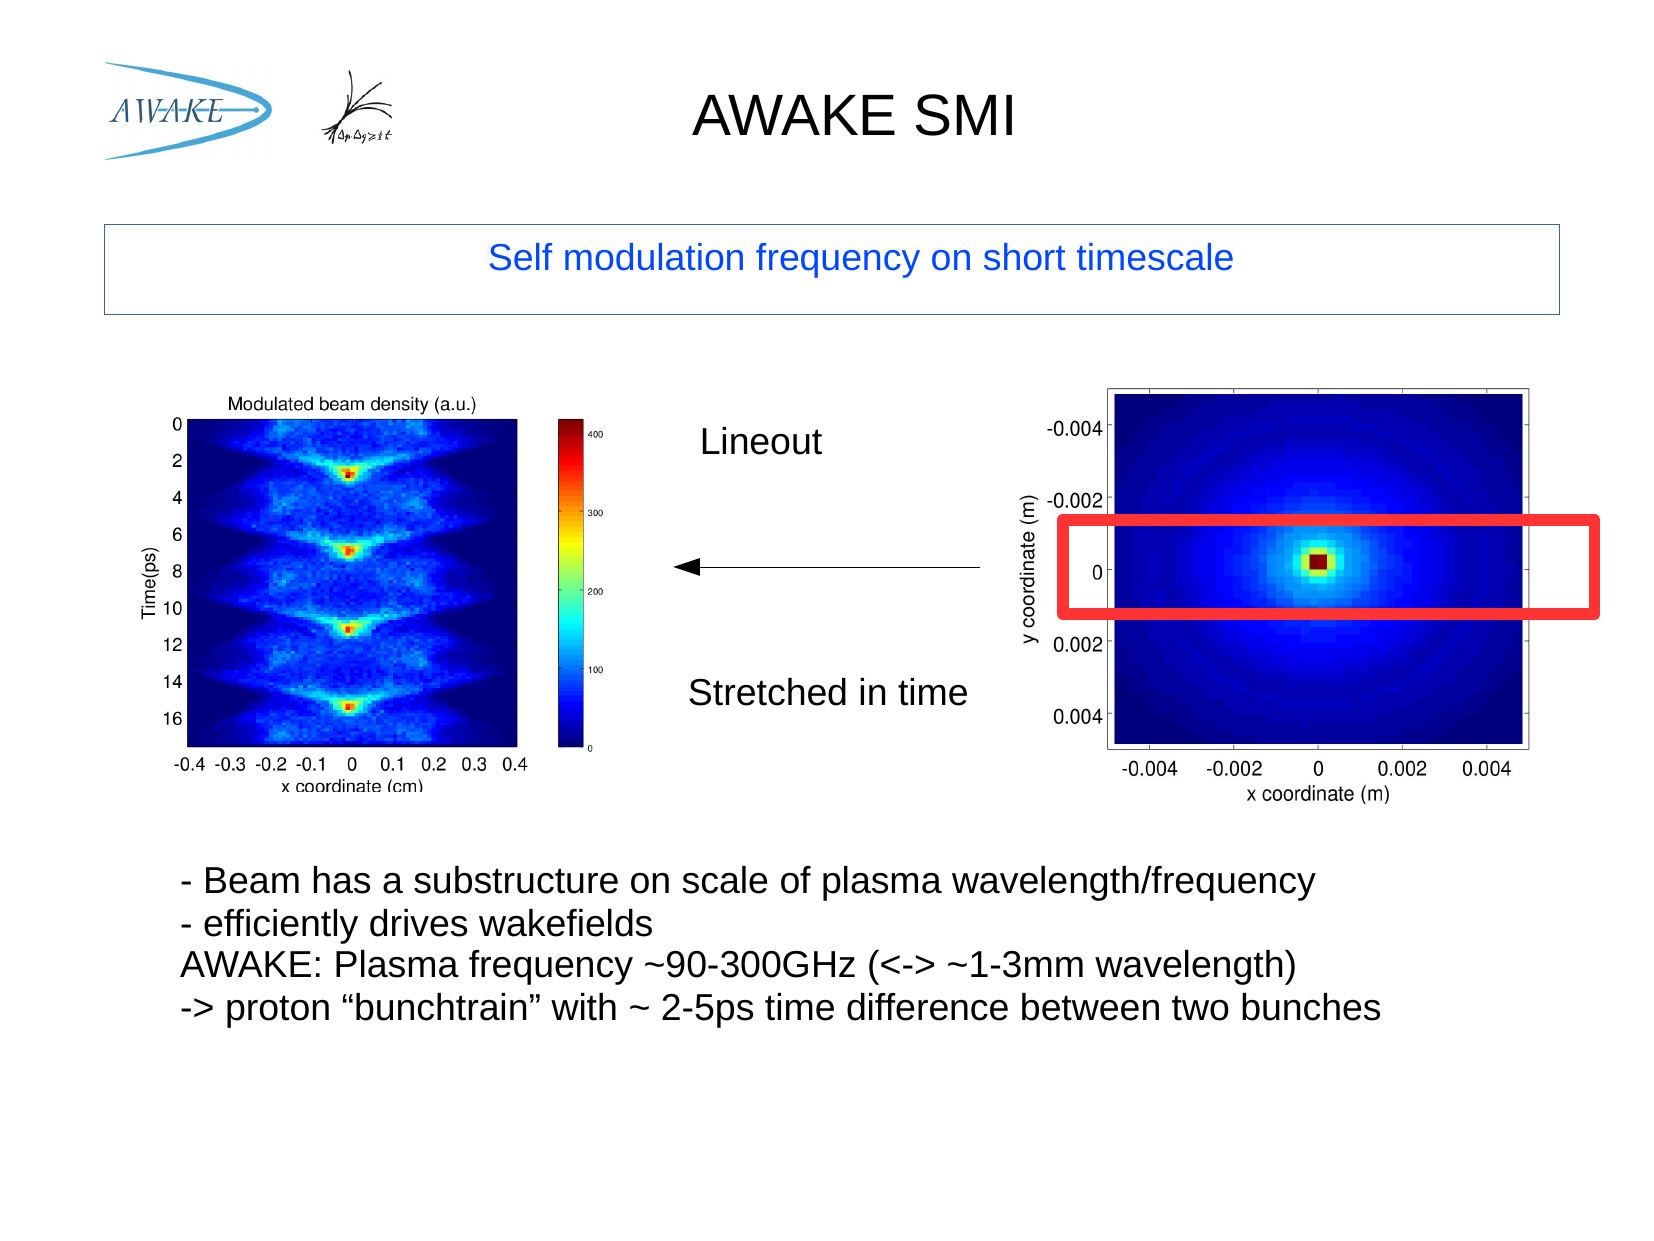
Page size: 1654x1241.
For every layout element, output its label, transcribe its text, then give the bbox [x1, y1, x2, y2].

picture [105, 62, 272, 160]
text_box Stretched in time [673, 663, 1010, 721]
text_box Self modulation frequency on short timescale [153, 225, 1534, 325]
title AWAKE SMI [435, 49, 1275, 181]
picture [1010, 355, 1583, 804]
picture [318, 70, 392, 144]
picture [1069, 526, 1583, 608]
text_box Lineout [685, 413, 1004, 471]
picture [118, 389, 650, 792]
text_box - Beam has a substructure on scale of plasma wavelength/frequency - efficiently drives wakefields AWAKE: Plasma frequency ~90-300GHz (<-> ~1-3mm wavelength) -> proton “bunchtrain” with ~ 2-5ps time difference between two bunches [165, 852, 1524, 1036]
